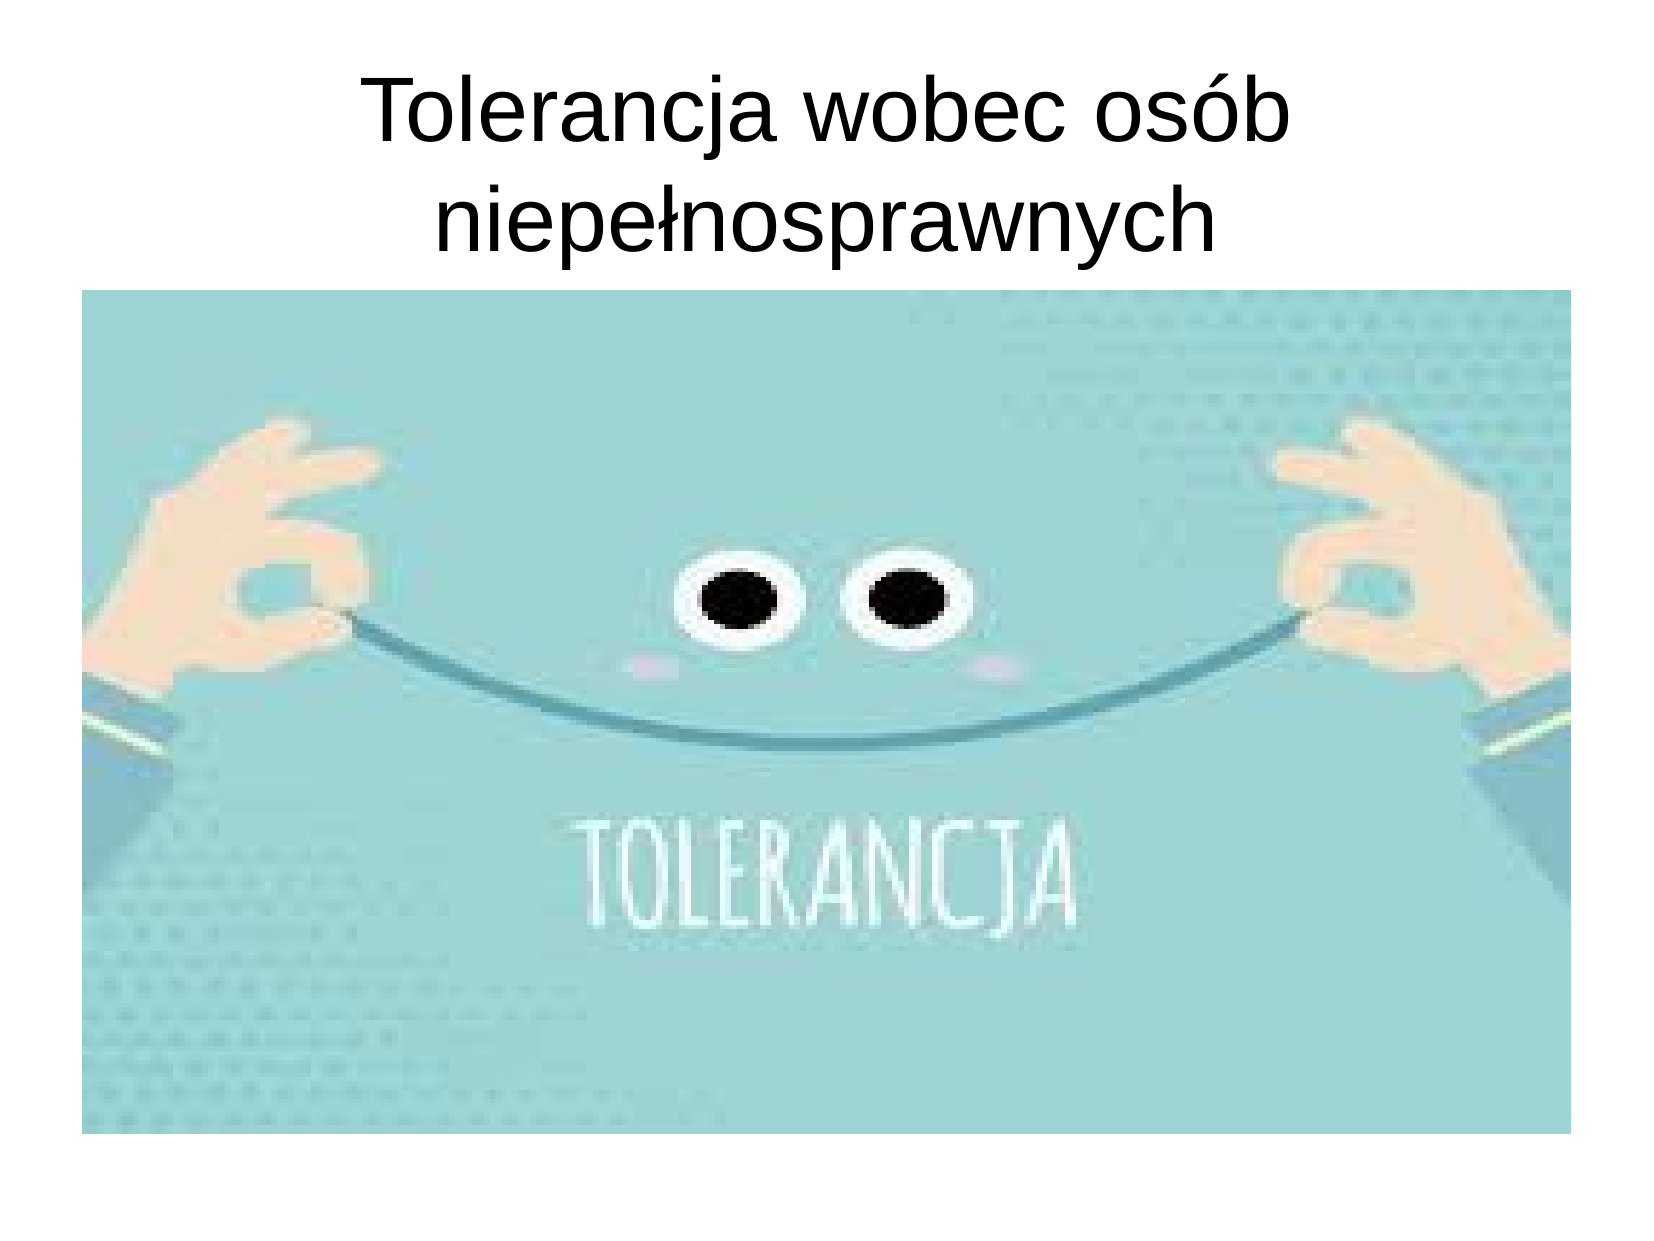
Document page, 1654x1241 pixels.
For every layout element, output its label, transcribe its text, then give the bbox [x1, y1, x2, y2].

title Tolerancja wobec osób niepełnosprawnych [82, 49, 1571, 257]
picture [82, 290, 1571, 1134]
